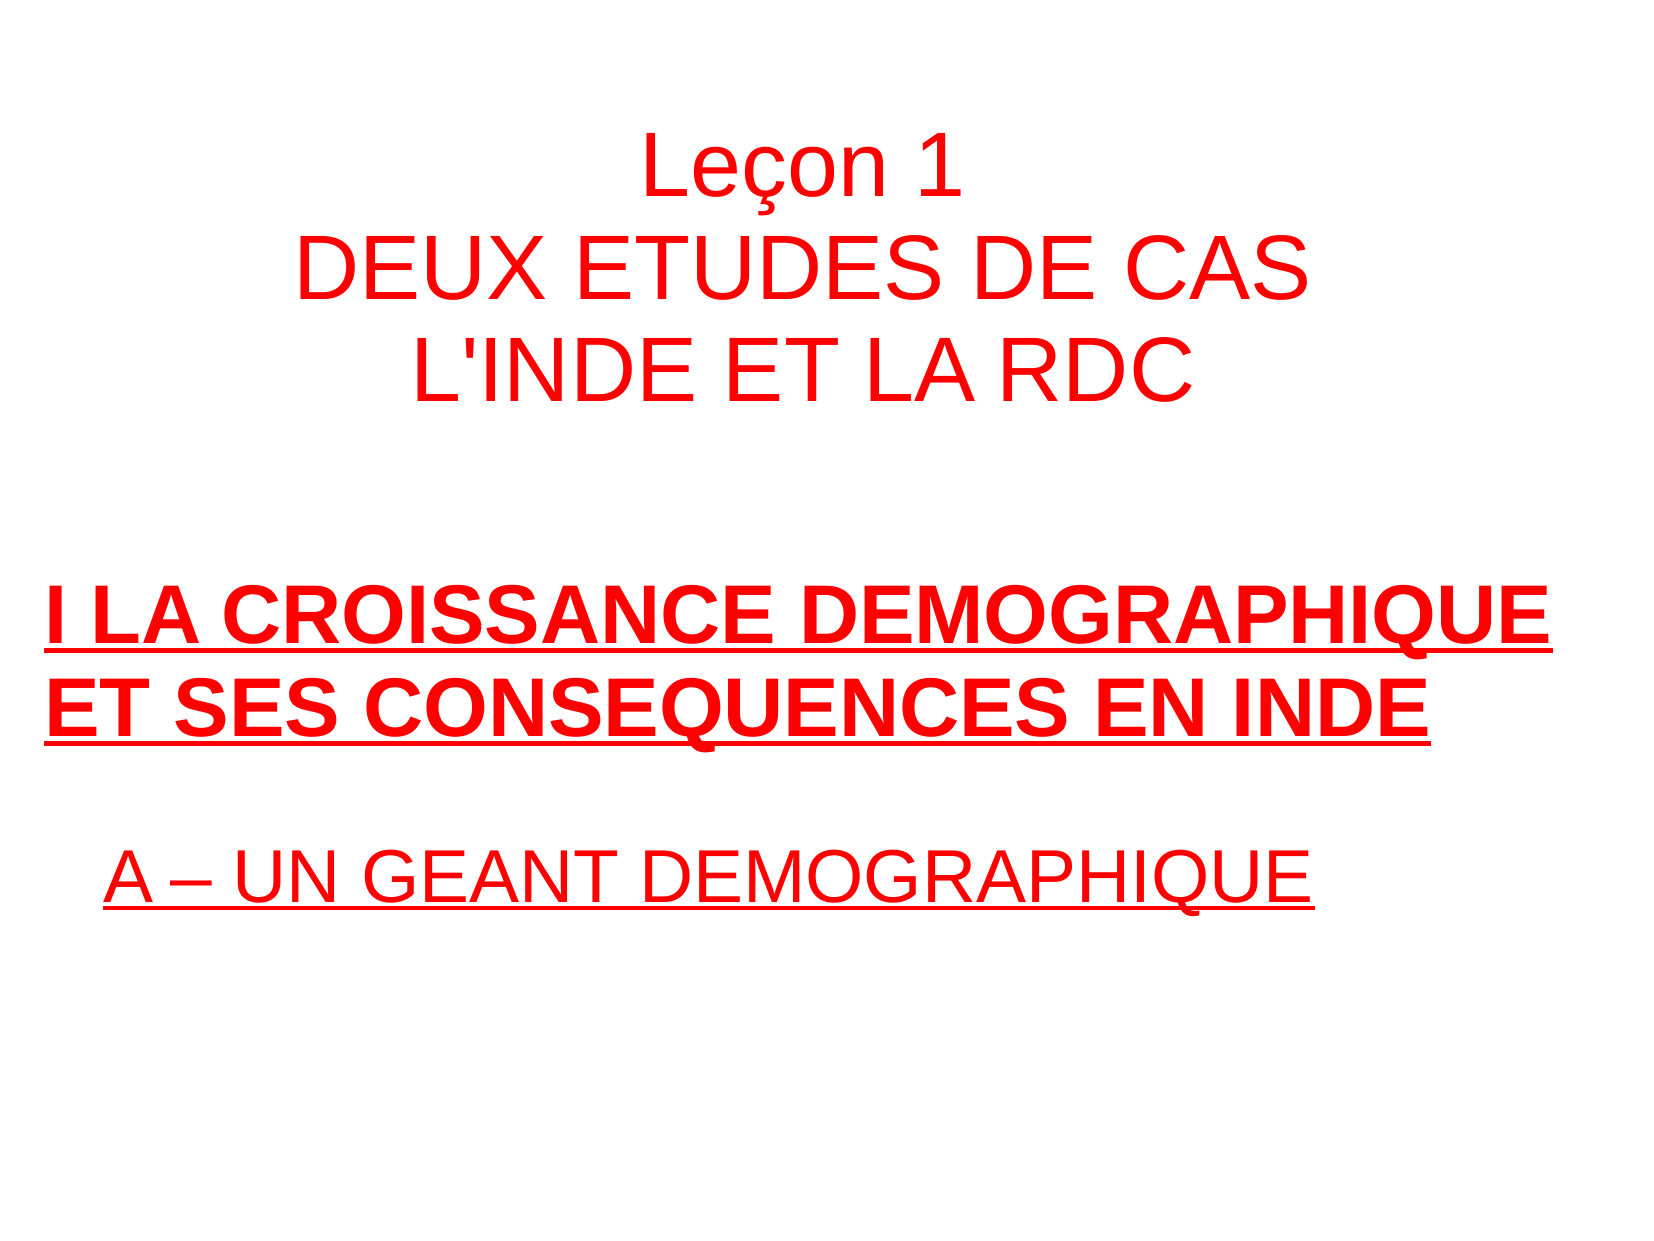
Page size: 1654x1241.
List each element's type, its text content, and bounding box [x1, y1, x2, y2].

text_box I LA CROISSANCE DEMOGRAPHIQUE ET SES CONSEQUENCES EN INDE [29, 561, 1625, 762]
title Leçon 1 DEUX ETUDES DE CAS L'INDE ET LA RDC [59, 113, 1548, 524]
text_box A – UN GEANT DEMOGRAPHIQUE [88, 826, 1447, 926]
